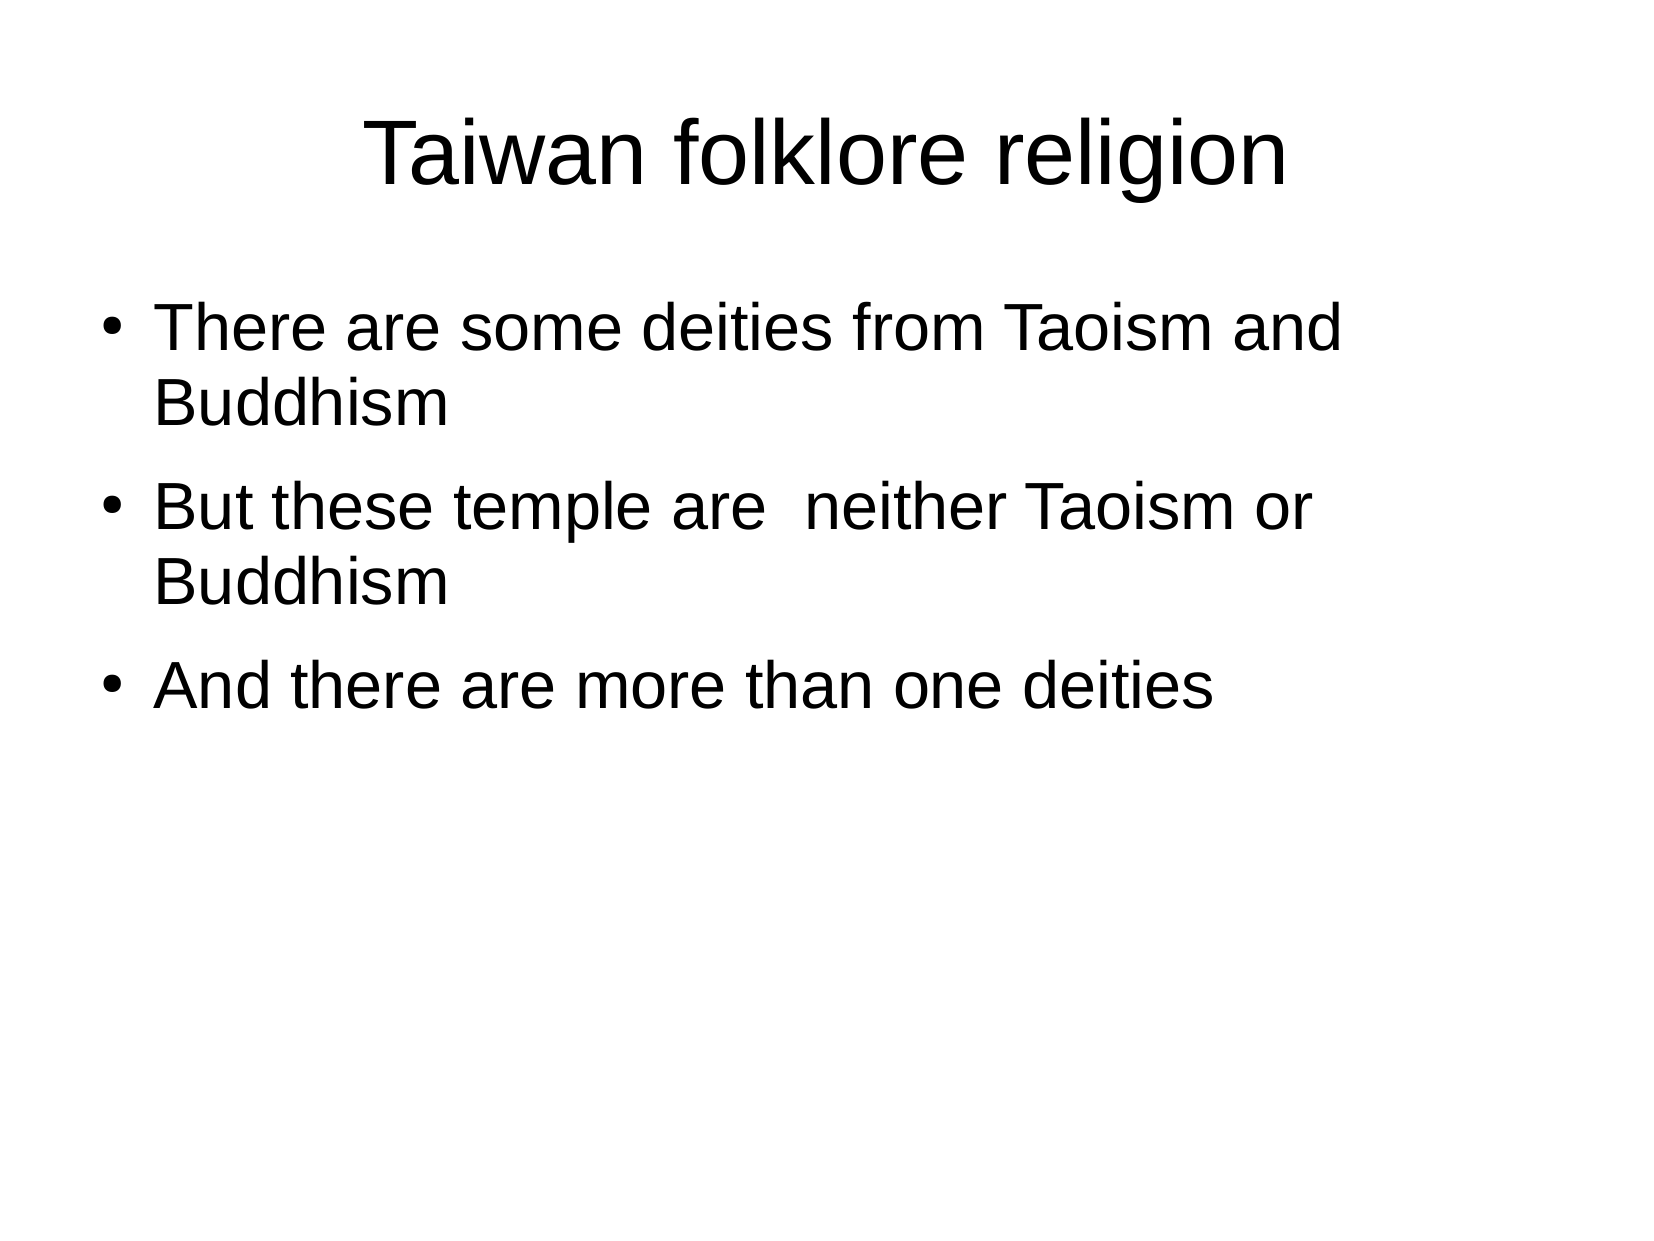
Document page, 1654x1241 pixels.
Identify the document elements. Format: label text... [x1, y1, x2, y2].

list There are some deities from Taoism and Buddhism But these temple are neither Taoism or Buddhism And there are more than one deities [82, 290, 1571, 1010]
title Taiwan folklore religion [82, 49, 1571, 257]
